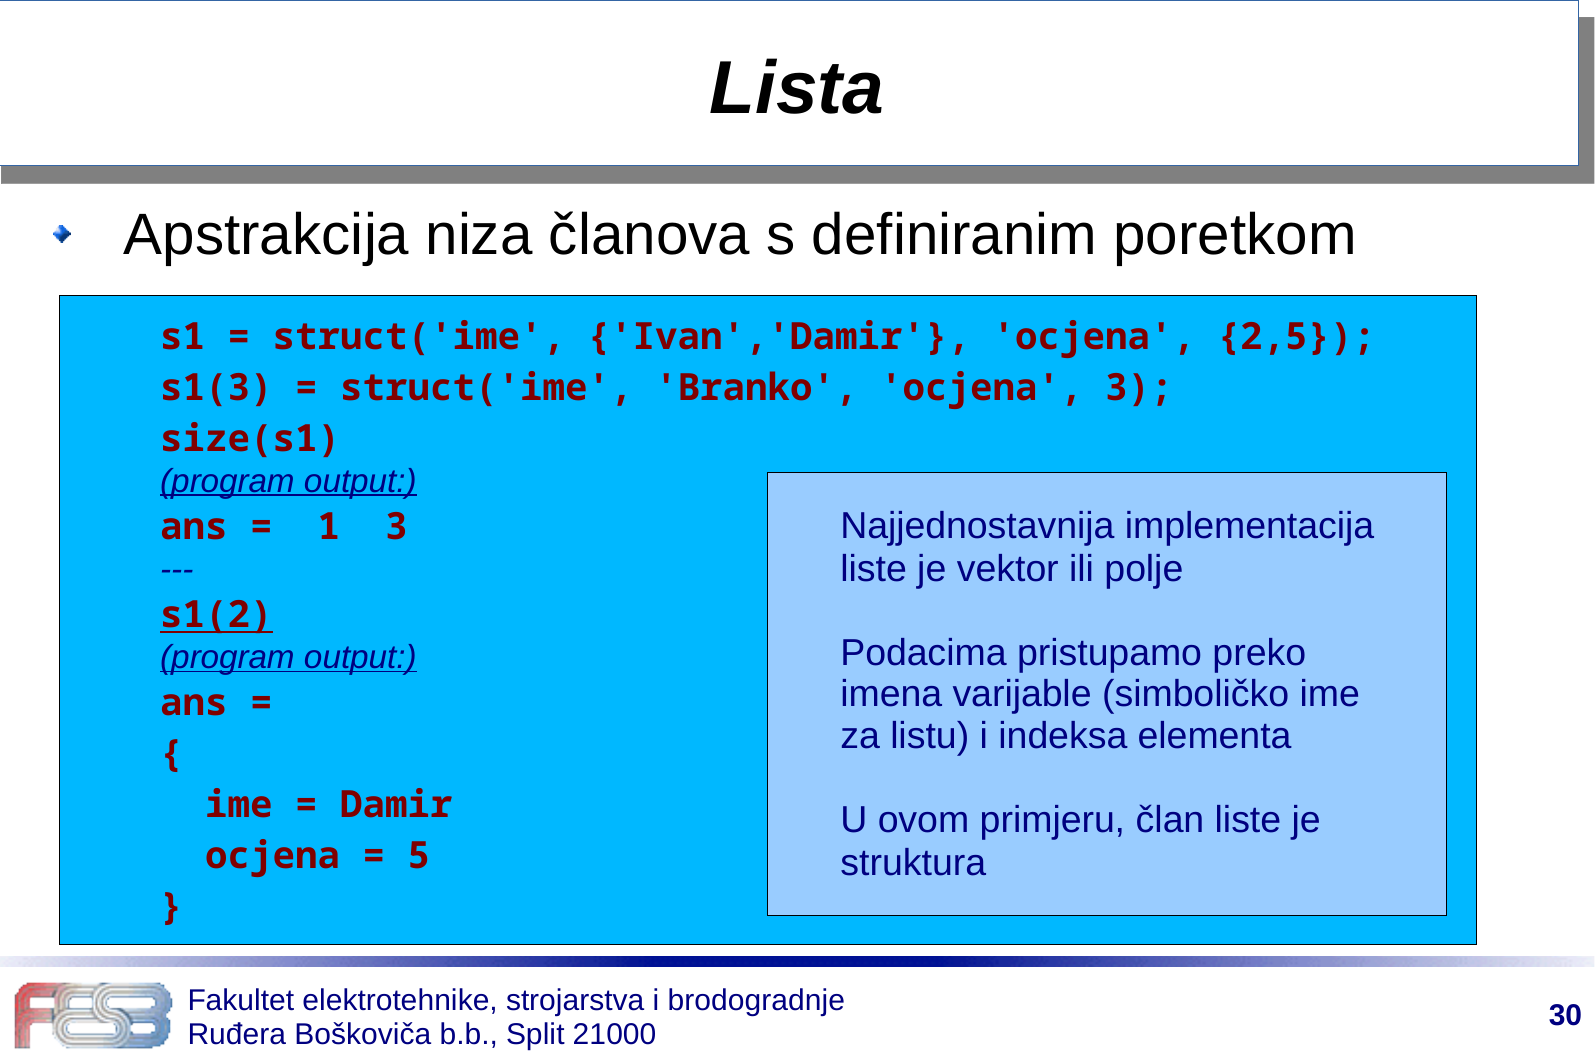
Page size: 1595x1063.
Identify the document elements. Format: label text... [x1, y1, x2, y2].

text_box s1 = struct('ime', {'Ivan','Damir'}, 'ocjena', {2,5}); s1(3) = struct('ime', 'Branko', 'ocjena', 3); size(s1) (program output:) ans = 1 3 --- s1(2) (program output:) ans = { ime = Damir ocjena = 5 } [59, 295, 1477, 945]
picture [0, 956, 1595, 967]
picture [9, 975, 177, 1059]
list Apstrakcija niza članova s definiranim poretkom [29, 201, 1565, 944]
title Lista [0, 0, 1595, 175]
text_box Najjednostavnija implementacija liste je vektor ili polje Podacima pristupamo preko imena varijable (simboličko ime za listu) i indeksa elementa U ovom primjeru, član liste je struktura [767, 472, 1447, 916]
